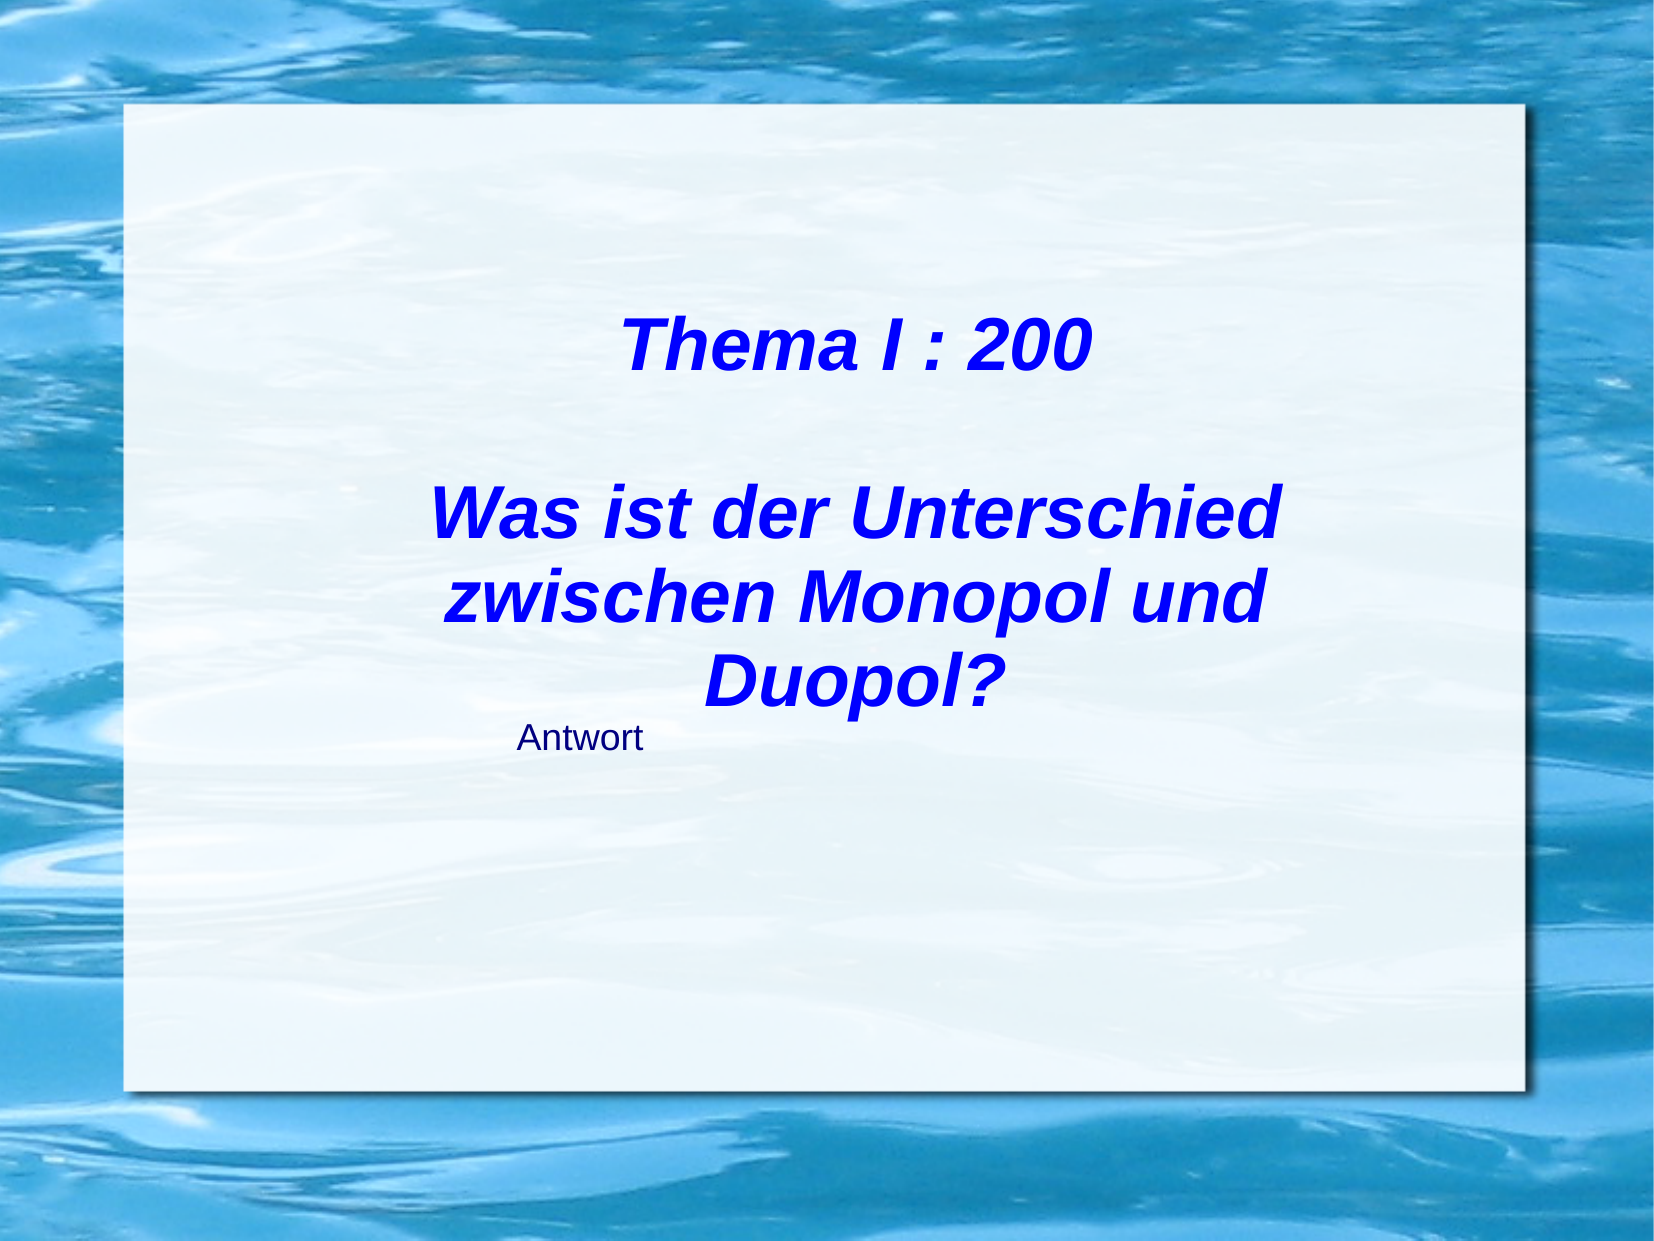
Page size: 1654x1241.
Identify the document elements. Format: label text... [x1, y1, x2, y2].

text_box Thema I : 200 Was ist der Unterschied zwischen Monopol und Duopol? [295, 295, 1418, 730]
picture [0, 0, 1654, 1241]
text_box Antwort [501, 708, 916, 766]
